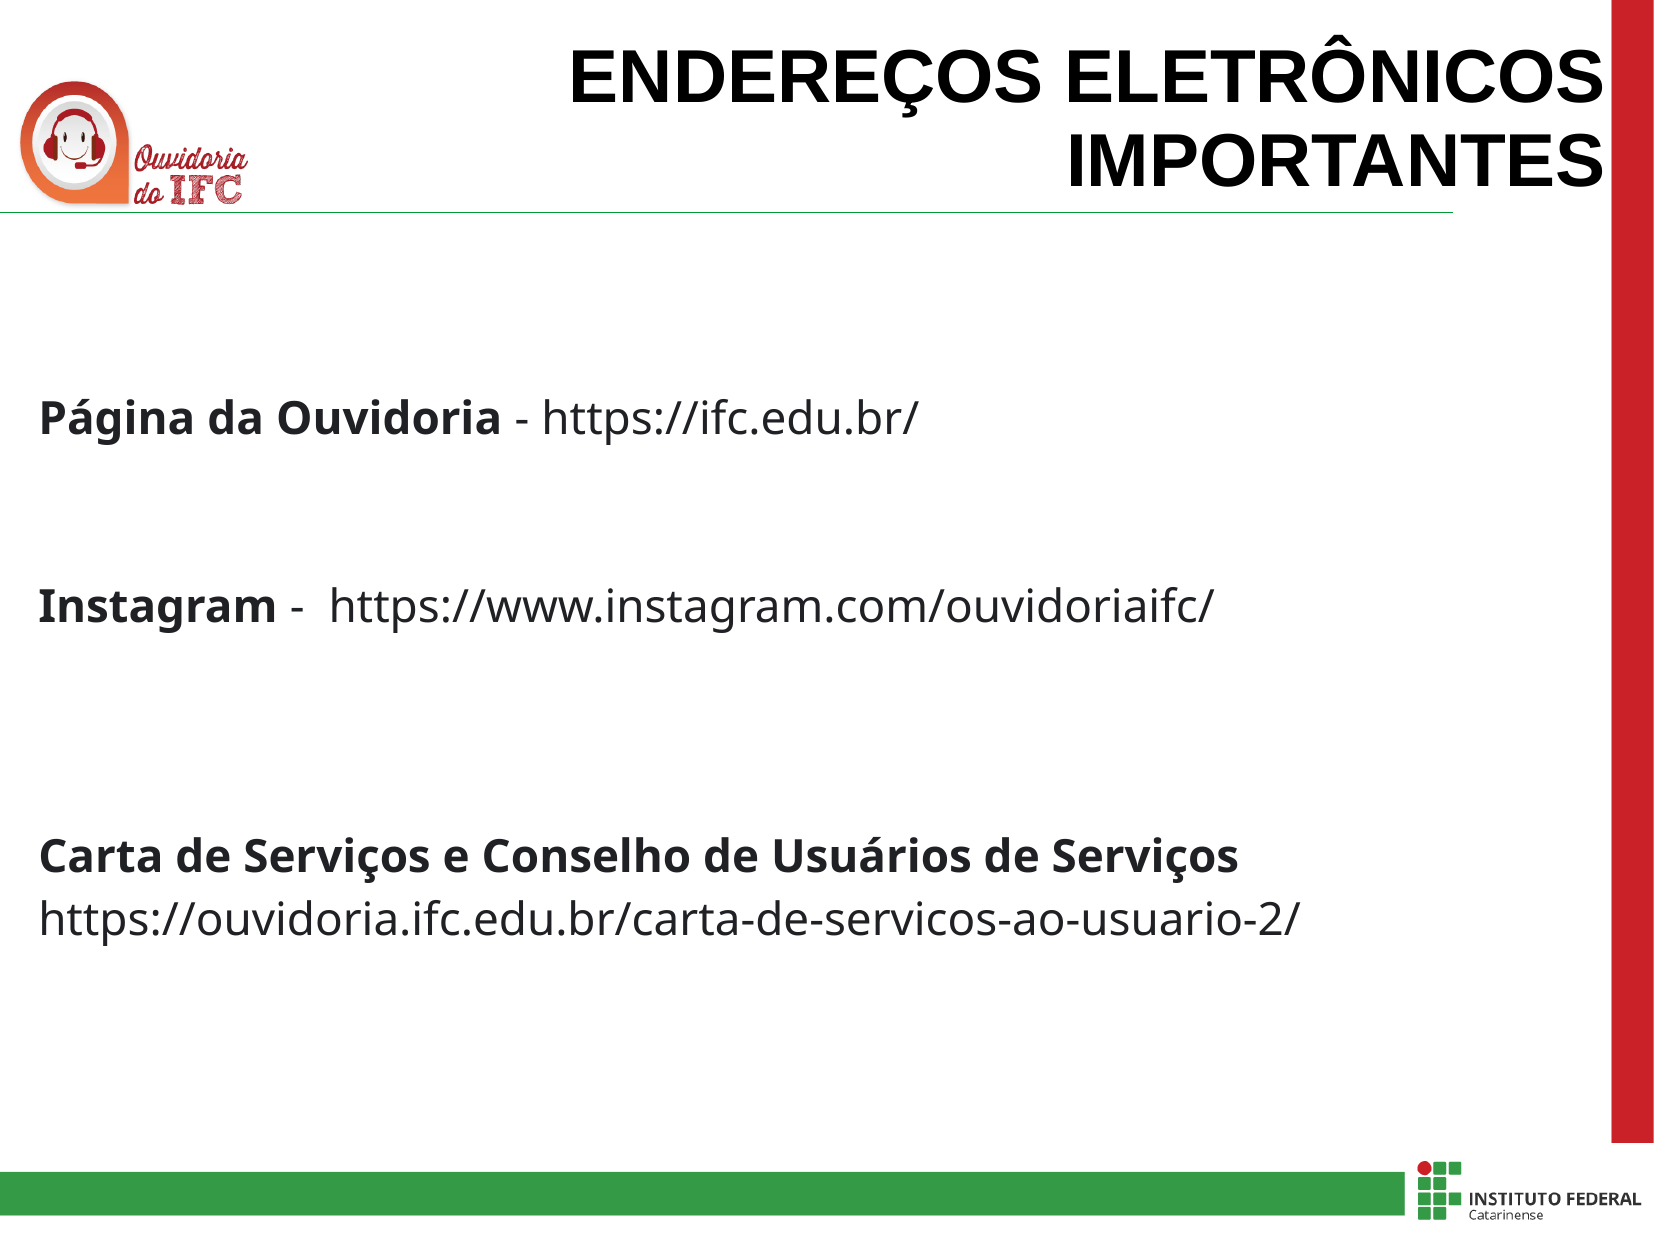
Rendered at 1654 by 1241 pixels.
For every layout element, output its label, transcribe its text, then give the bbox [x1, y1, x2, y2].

subtitle [1513, 248, 1585, 1241]
title ENDEREÇOS ELETRÔNICOS IMPORTANTES [35, 34, 1607, 203]
picture [0, 0, 1654, 1241]
text_box Página da Ouvidoria - https://ifc.edu.br/ Instagram - https://www.instagram.com/ouvidoriaifc/ Carta de Serviços e Conselho de Usuários de Serviços https://ouvidoria.ifc.edu.br/carta-de-servicos-ao-usuario-2/ [23, 224, 1513, 1241]
